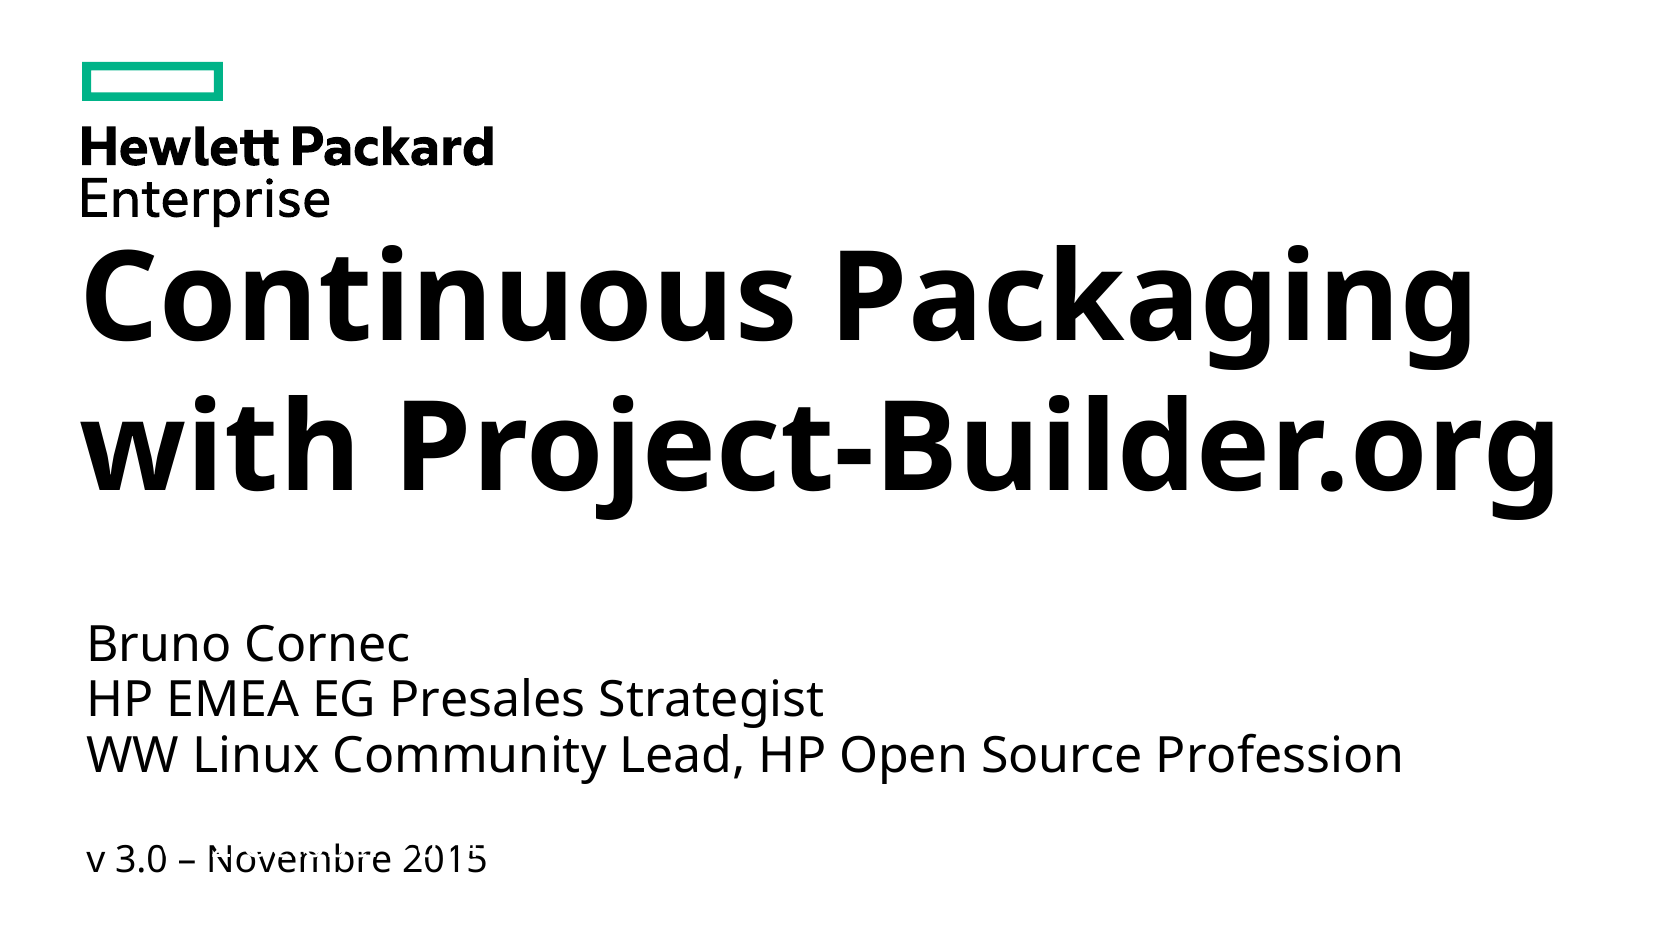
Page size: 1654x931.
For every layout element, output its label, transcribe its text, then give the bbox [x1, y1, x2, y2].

title Continuous Packaging with Project-Builder.org [65, 208, 1628, 733]
text_box Bruno Cornec HP EMEA EG Presales Strategist WW Linux Community Lead, HP Open Source Profession v 3.0 – Novembre 2015 [71, 733, 1522, 777]
text_box V2.2 October 2014 [141, 816, 598, 873]
